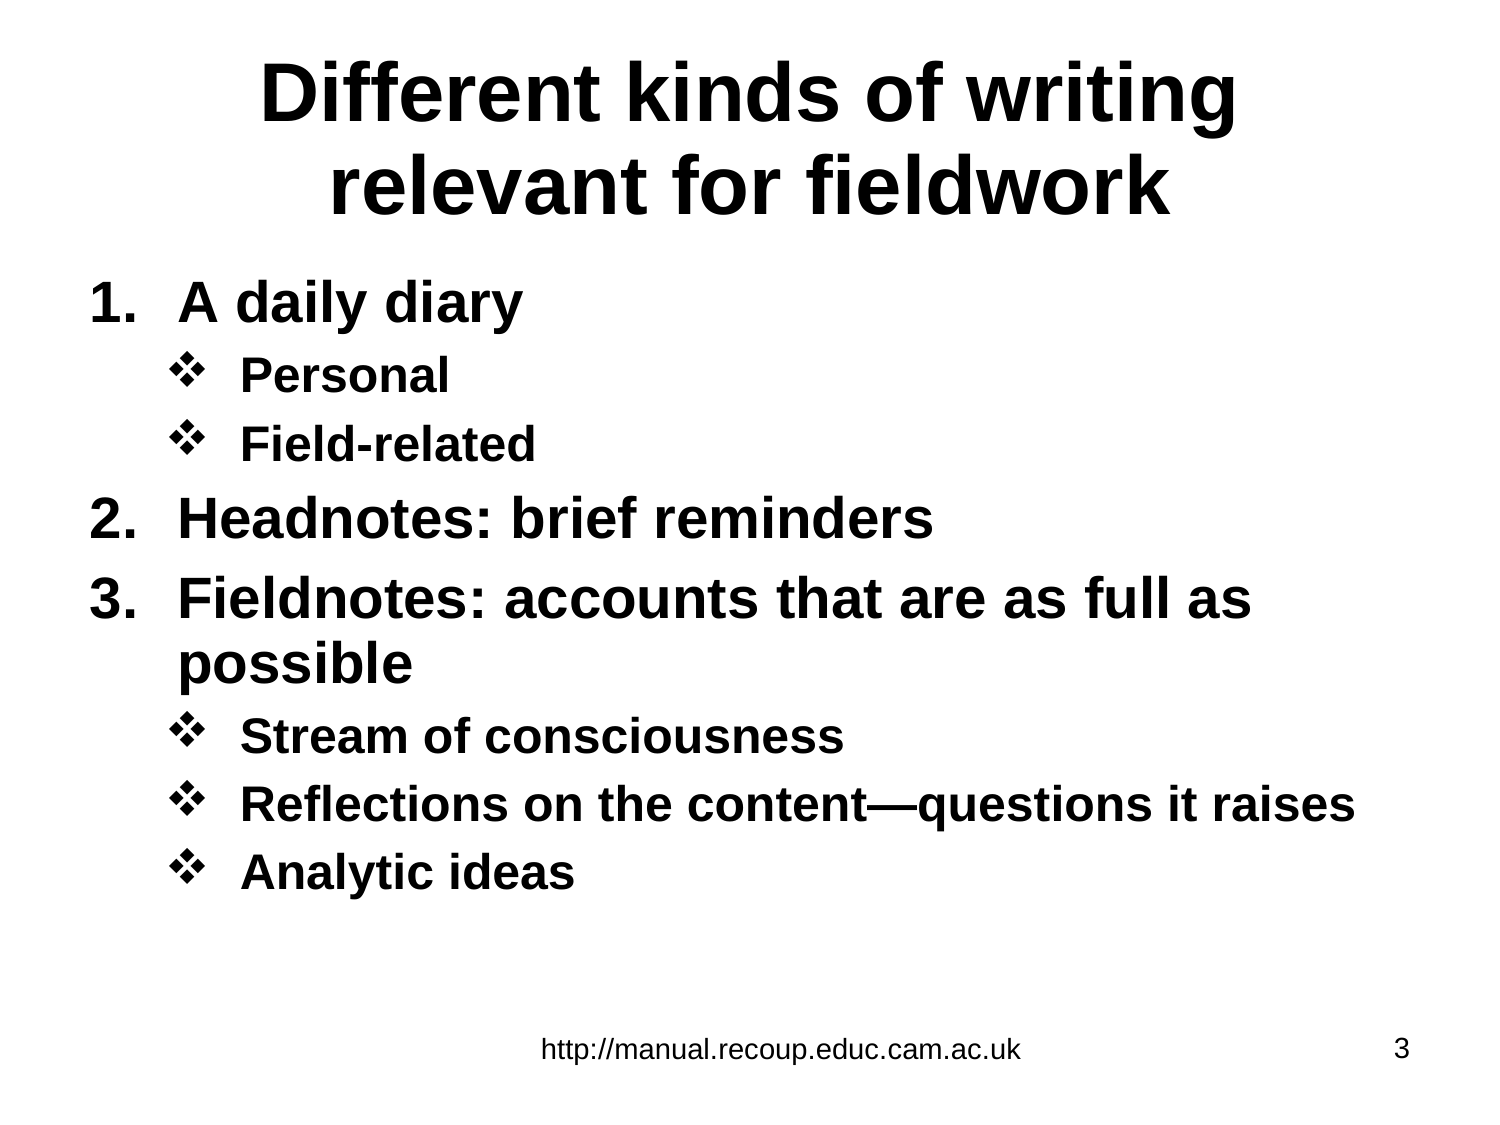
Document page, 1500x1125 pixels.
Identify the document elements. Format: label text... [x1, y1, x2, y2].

title Different kinds of writing relevant for fieldwork [84, 31, 1416, 247]
list 1. A daily diary Personal Field-related 2. Headnotes: brief reminders 3. Fieldnotes: accounts that are as full as possible Stream of consciousness Reflections on the content—questions it raises Analytic ideas [75, 262, 1426, 1125]
